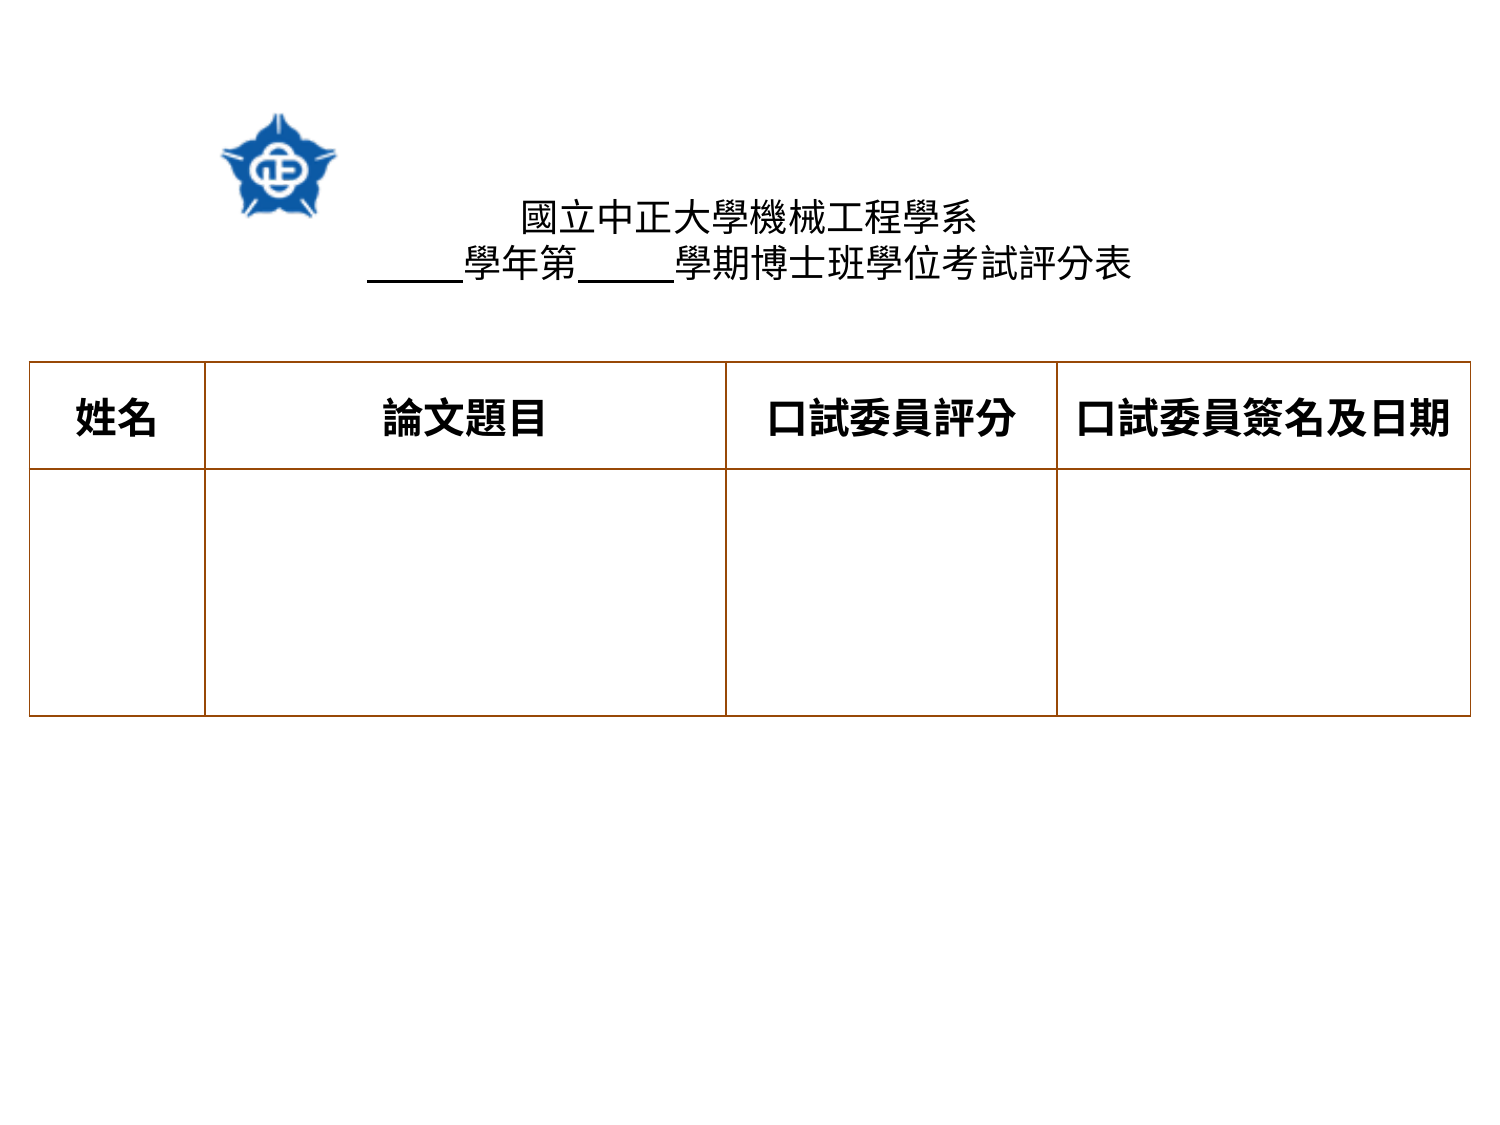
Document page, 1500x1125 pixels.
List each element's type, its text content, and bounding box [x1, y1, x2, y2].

table_header 論文題目 [206, 363, 725, 468]
title 國立中正大學機械工程學系 學年第 學期博士班學位考試評分表 [0, 184, 1500, 350]
picture [206, 101, 351, 227]
table_cell [727, 470, 1056, 715]
table_cell [30, 470, 204, 715]
table_header 口試委員評分 [727, 363, 1056, 468]
table_cell [206, 470, 725, 715]
table_header 姓名 [30, 363, 204, 468]
table_cell [1058, 470, 1470, 715]
table_header 口試委員簽名及日期 [1058, 363, 1470, 468]
